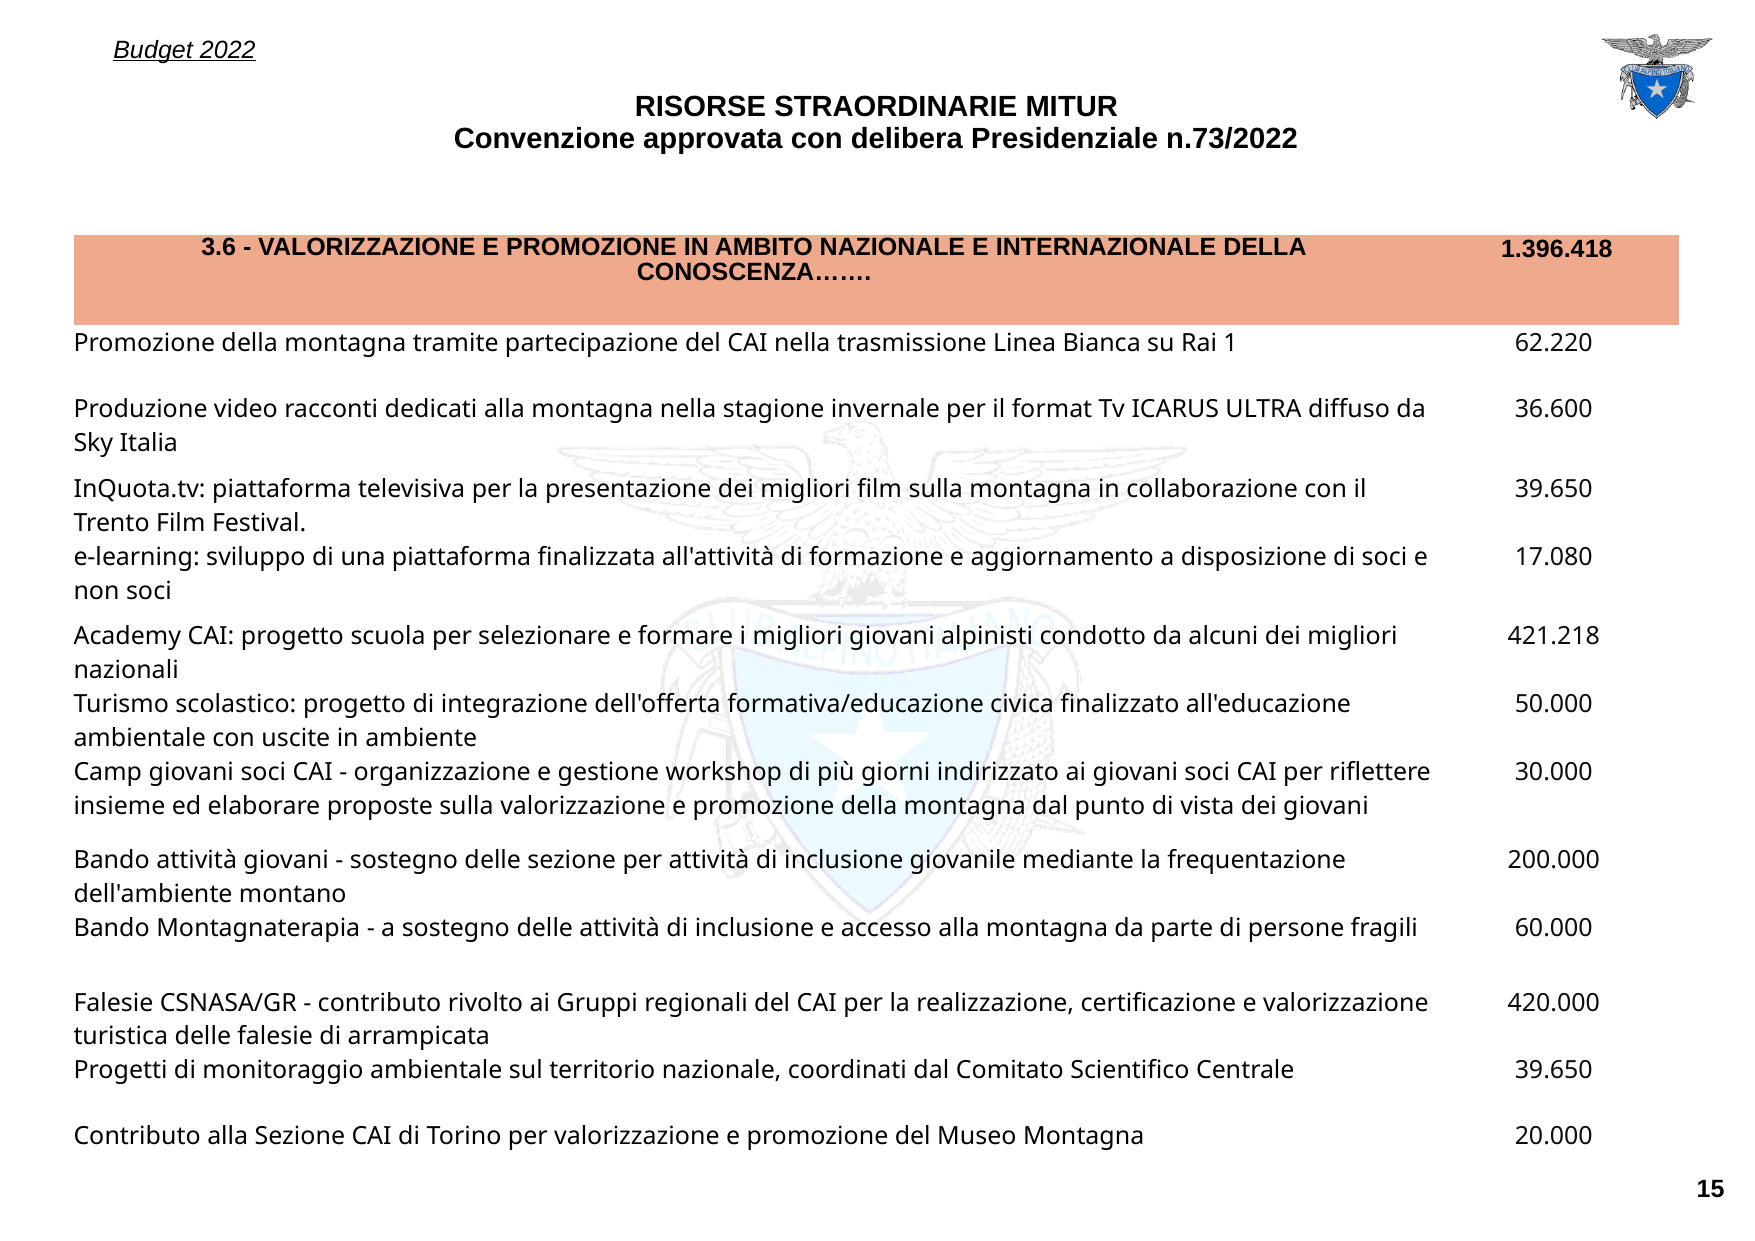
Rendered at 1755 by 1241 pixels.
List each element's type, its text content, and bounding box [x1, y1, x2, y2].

table_cell Contributo alla Sezione CAI di Torino per valorizzazione e promozione del Museo Montagna [74, 1117, 1435, 1182]
table_cell 50.000 [1435, 686, 1679, 754]
table_cell [292, 195, 1461, 252]
table_cell Academy CAI: progetto scuola per selezionare e formare i migliori giovani alpinisti condotto da alcuni dei migliori nazionali [74, 618, 1435, 686]
table_cell Bando Montagnaterapia - a sostegno delle attività di inclusione e accesso alla montagna da parte di persone fragili [74, 909, 1435, 984]
table_cell Promozione della montagna tramite partecipazione del CAI nella trasmissione Linea Bianca su Rai 1 [74, 325, 1435, 391]
table_cell 62.220 [1435, 325, 1679, 391]
table_cell 420.000 [1435, 984, 1679, 1052]
table_cell Produzione video racconti dedicati alla montagna nella stagione invernale per il format Tv ICARUS ULTRA diffuso da Sky Italia [74, 391, 1435, 470]
text_box 15 [1681, 1167, 1753, 1214]
table_cell InQuota.tv: piattaforma televisiva per la presentazione dei migliori film sulla montagna in collaborazione con il Trento Film Festival. [74, 470, 1435, 538]
table_cell e-learning: sviluppo di una piattaforma finalizzata all'attività di formazione e aggiornamento a disposizione di soci e non soci [74, 538, 1435, 618]
table_cell Progetti di monitoraggio ambientale sul territorio nazionale, coordinati dal Comitato Scientifico Centrale [74, 1052, 1435, 1117]
table_cell 36.600 [1435, 391, 1679, 470]
table_cell 60.000 [1435, 909, 1679, 984]
table_cell 20.000 [1435, 1117, 1679, 1182]
table_header RISORSE STRAORDINARIE MITUR Convenzione approvata con delibera Presidenziale n.73/2022 [292, 82, 1461, 195]
table_cell Camp giovani soci CAI - organizzazione e gestione workshop di più giorni indirizzato ai giovani soci CAI per riflettere insieme ed elaborare proposte sulla valorizzazione e promozione della montagna dal punto di vista dei giovani [74, 754, 1435, 841]
table_cell Falesie CSNASA/GR - contributo rivolto ai Gruppi regionali del CAI per la realizzazione, certificazione e valorizzazione turistica delle falesie di arrampicata [74, 984, 1435, 1052]
table_cell 39.650 [1435, 470, 1679, 538]
table_header 3.6 - VALORIZZAZIONE E PROMOZIONE IN AMBITO NAZIONALE E INTERNAZIONALE DELLA CONOSCENZA……. [74, 235, 1435, 325]
table_cell Bando attività giovani - sostegno delle sezione per attività di inclusione giovanile mediante la frequentazione dell'ambiente montano [74, 841, 1435, 909]
text_box Budget 2022 [36, 27, 333, 74]
table_cell 200.000 [1435, 841, 1679, 909]
table_cell 30.000 [1435, 754, 1679, 841]
table_cell Turismo scolastico: progetto di integrazione dell'offerta formativa/educazione civica finalizzato all'educazione ambientale con uscite in ambiente [74, 686, 1435, 754]
table_header 1.396.418 [1435, 235, 1679, 325]
table_cell 39.650 [1435, 1052, 1679, 1117]
table_cell 17.080 [1435, 538, 1679, 618]
picture [1597, 29, 1718, 128]
table_cell 421.218 [1435, 618, 1679, 686]
